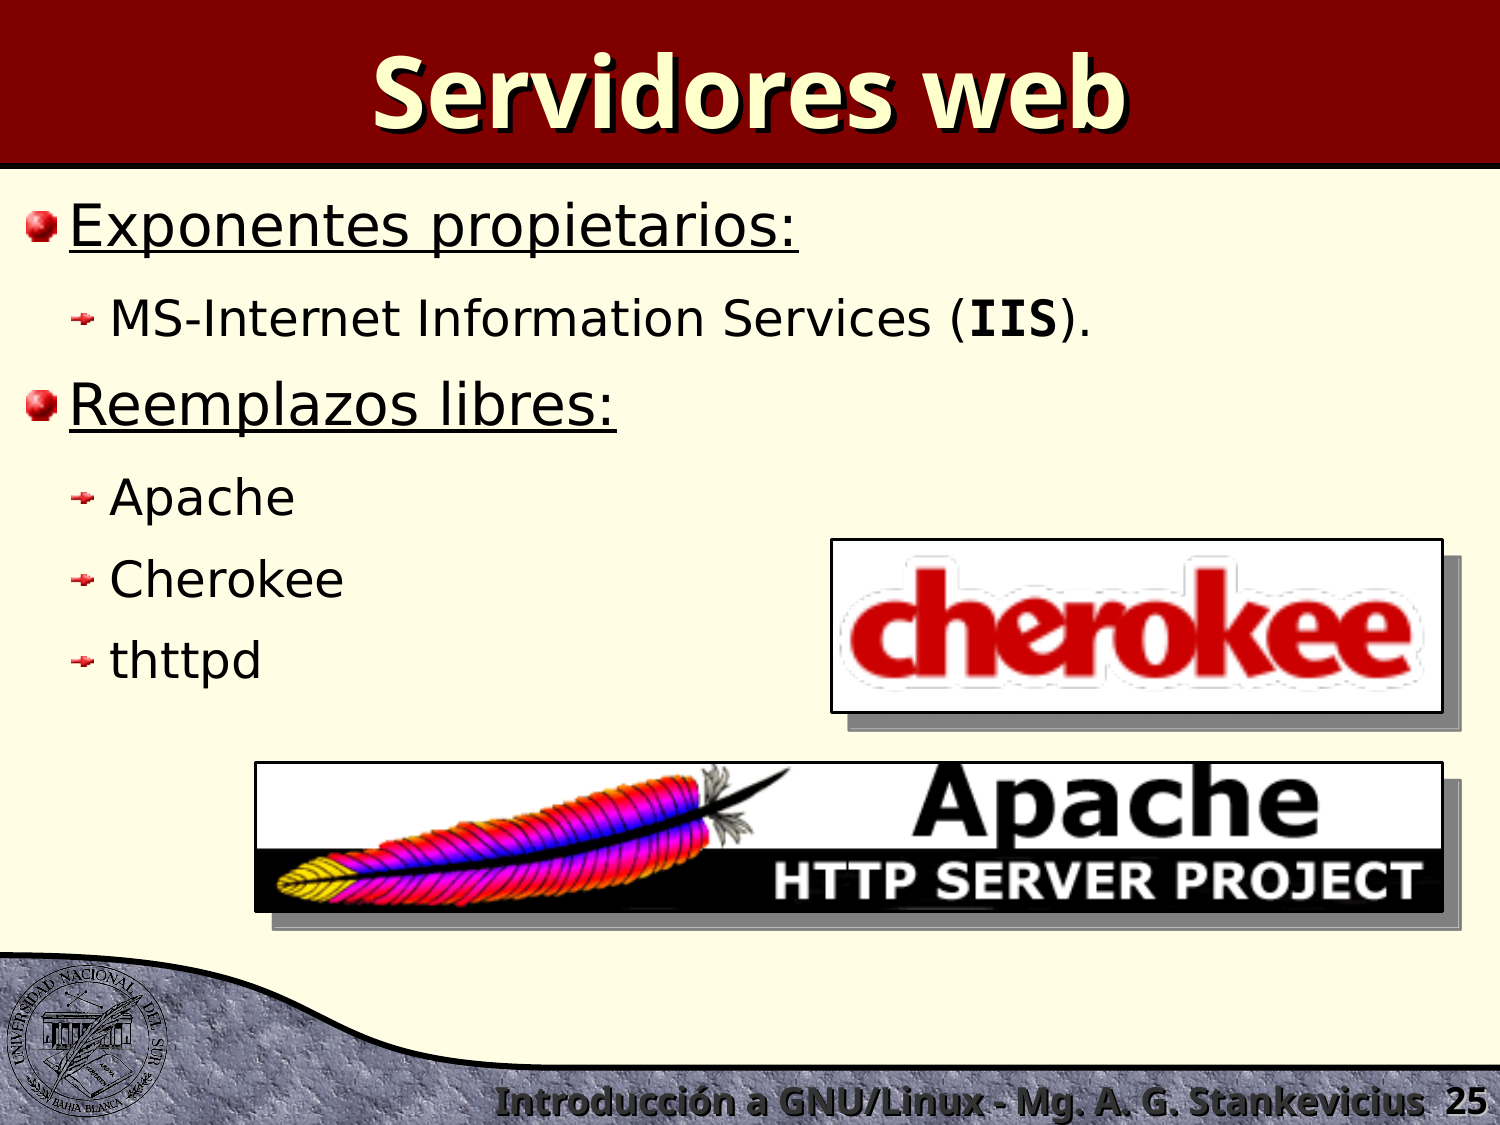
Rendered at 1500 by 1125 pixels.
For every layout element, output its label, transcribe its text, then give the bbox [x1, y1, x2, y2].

picture [1059, 1100, 1065, 1110]
picture [0, 956, 1500, 1125]
list Exponentes propietarios: MS-Internet Information Services (IIS). Reemplazos libres: Apache Cherokee thttpd [11, 192, 1486, 935]
picture [257, 763, 1441, 910]
picture [832, 541, 1441, 712]
title Servidores web [15, 12, 1485, 153]
